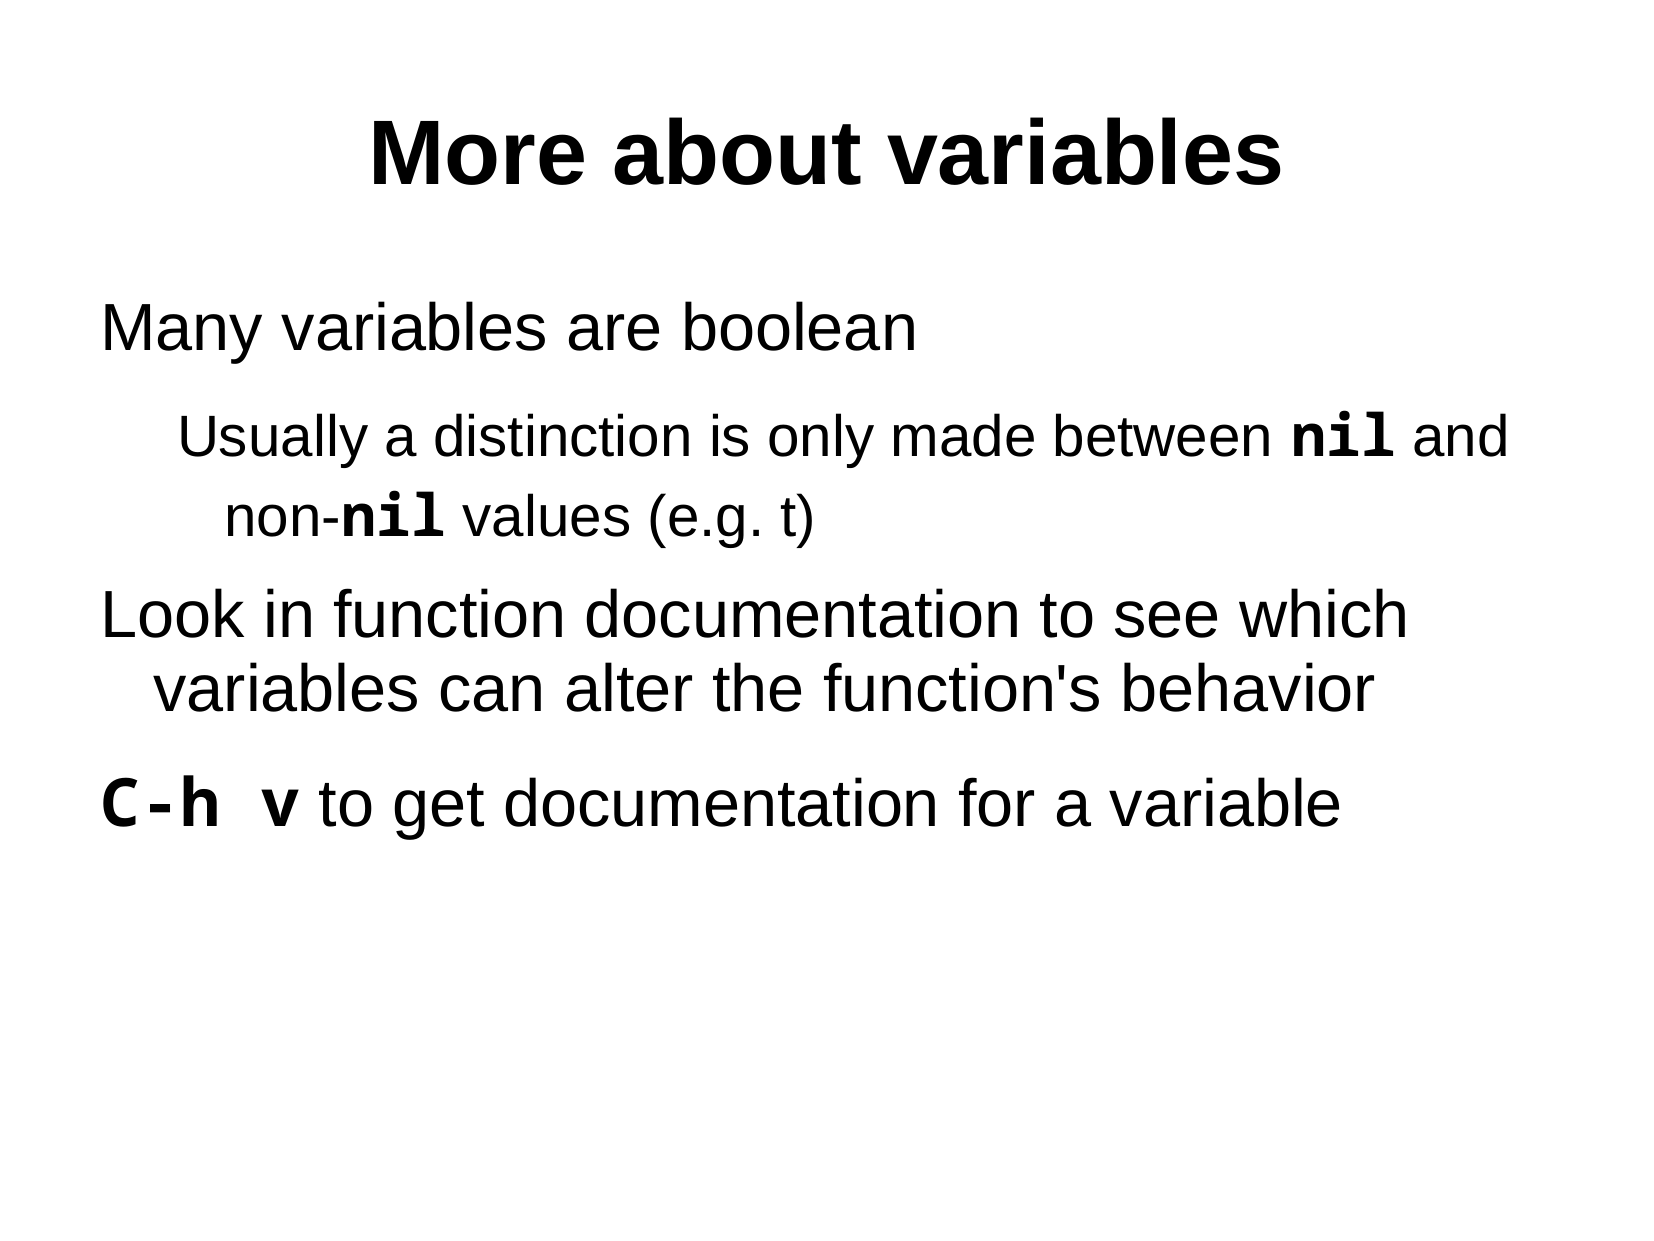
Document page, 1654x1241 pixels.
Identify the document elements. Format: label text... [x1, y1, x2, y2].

title More about variables [82, 56, 1571, 250]
list Many variables are boolean Usually a distinction is only made between nil and non-nil values (e.g. t) Look in function documentation to see which variables can alter the function's behavior C-h v to get documentation for a variable [82, 290, 1571, 1094]
